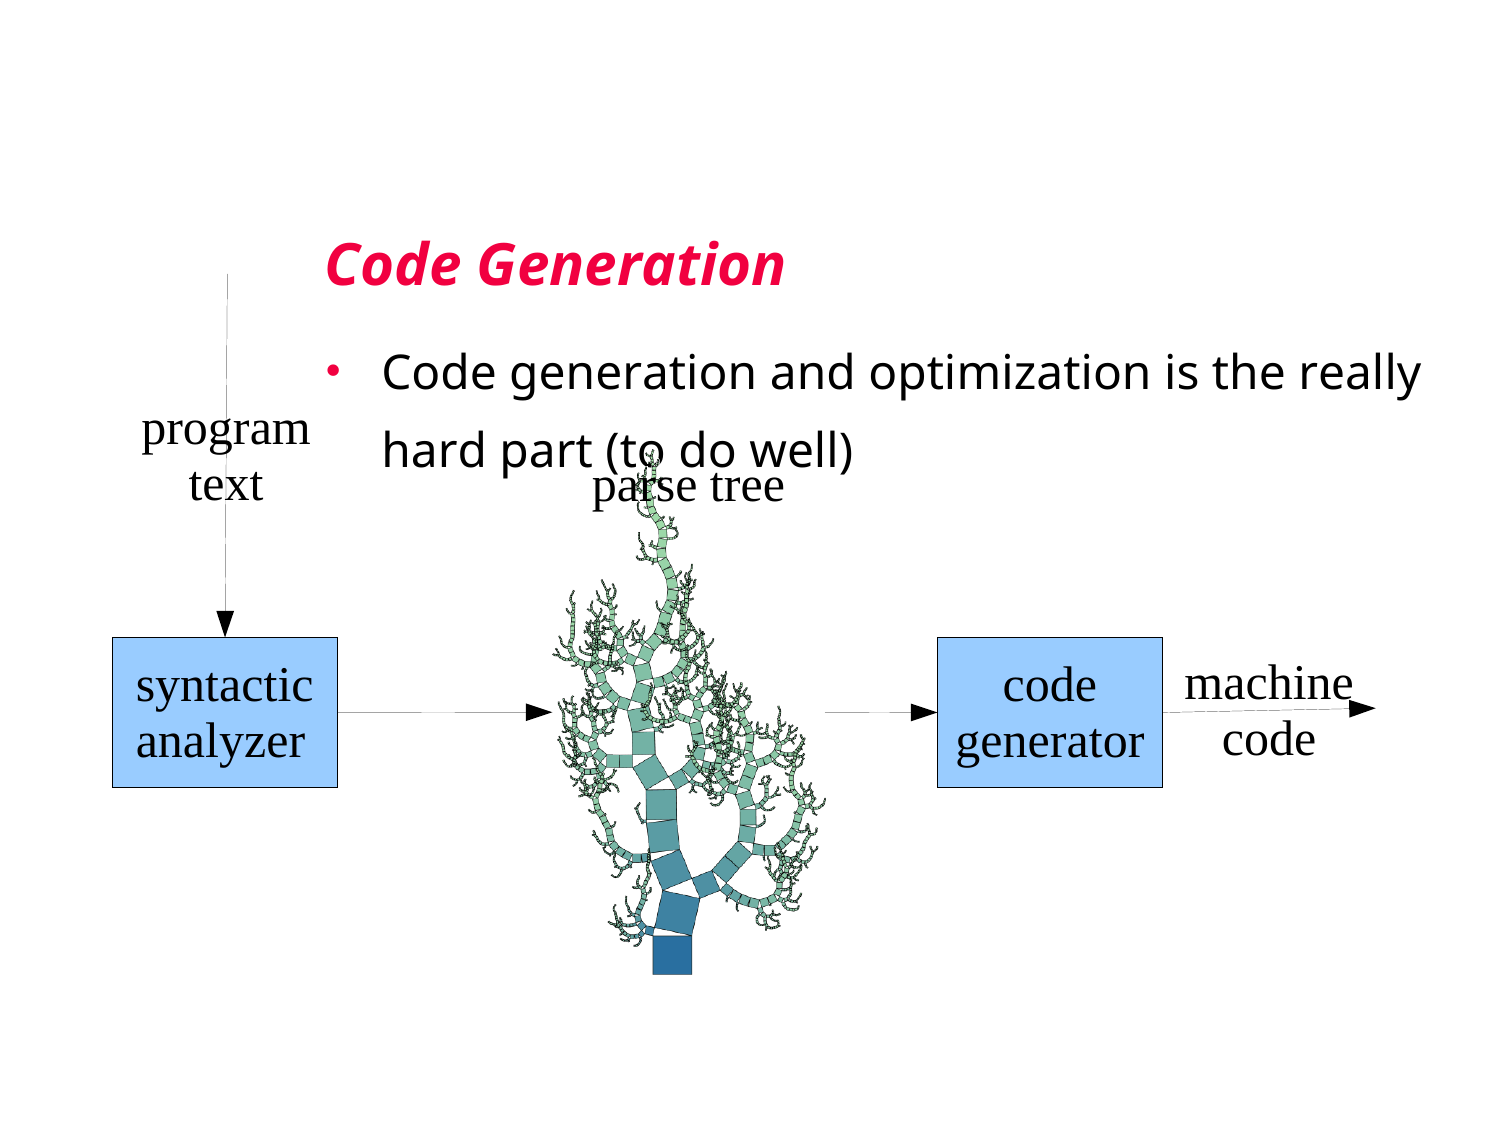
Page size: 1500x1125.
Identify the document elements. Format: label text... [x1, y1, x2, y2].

title Code Generation [324, 187, 1450, 324]
picture [552, 449, 826, 975]
text_box code generator [937, 637, 1163, 788]
list Code generation and optimization is the really hard part (to do well) [324, 324, 1450, 1068]
text_box syntactic analyzer [112, 637, 338, 788]
